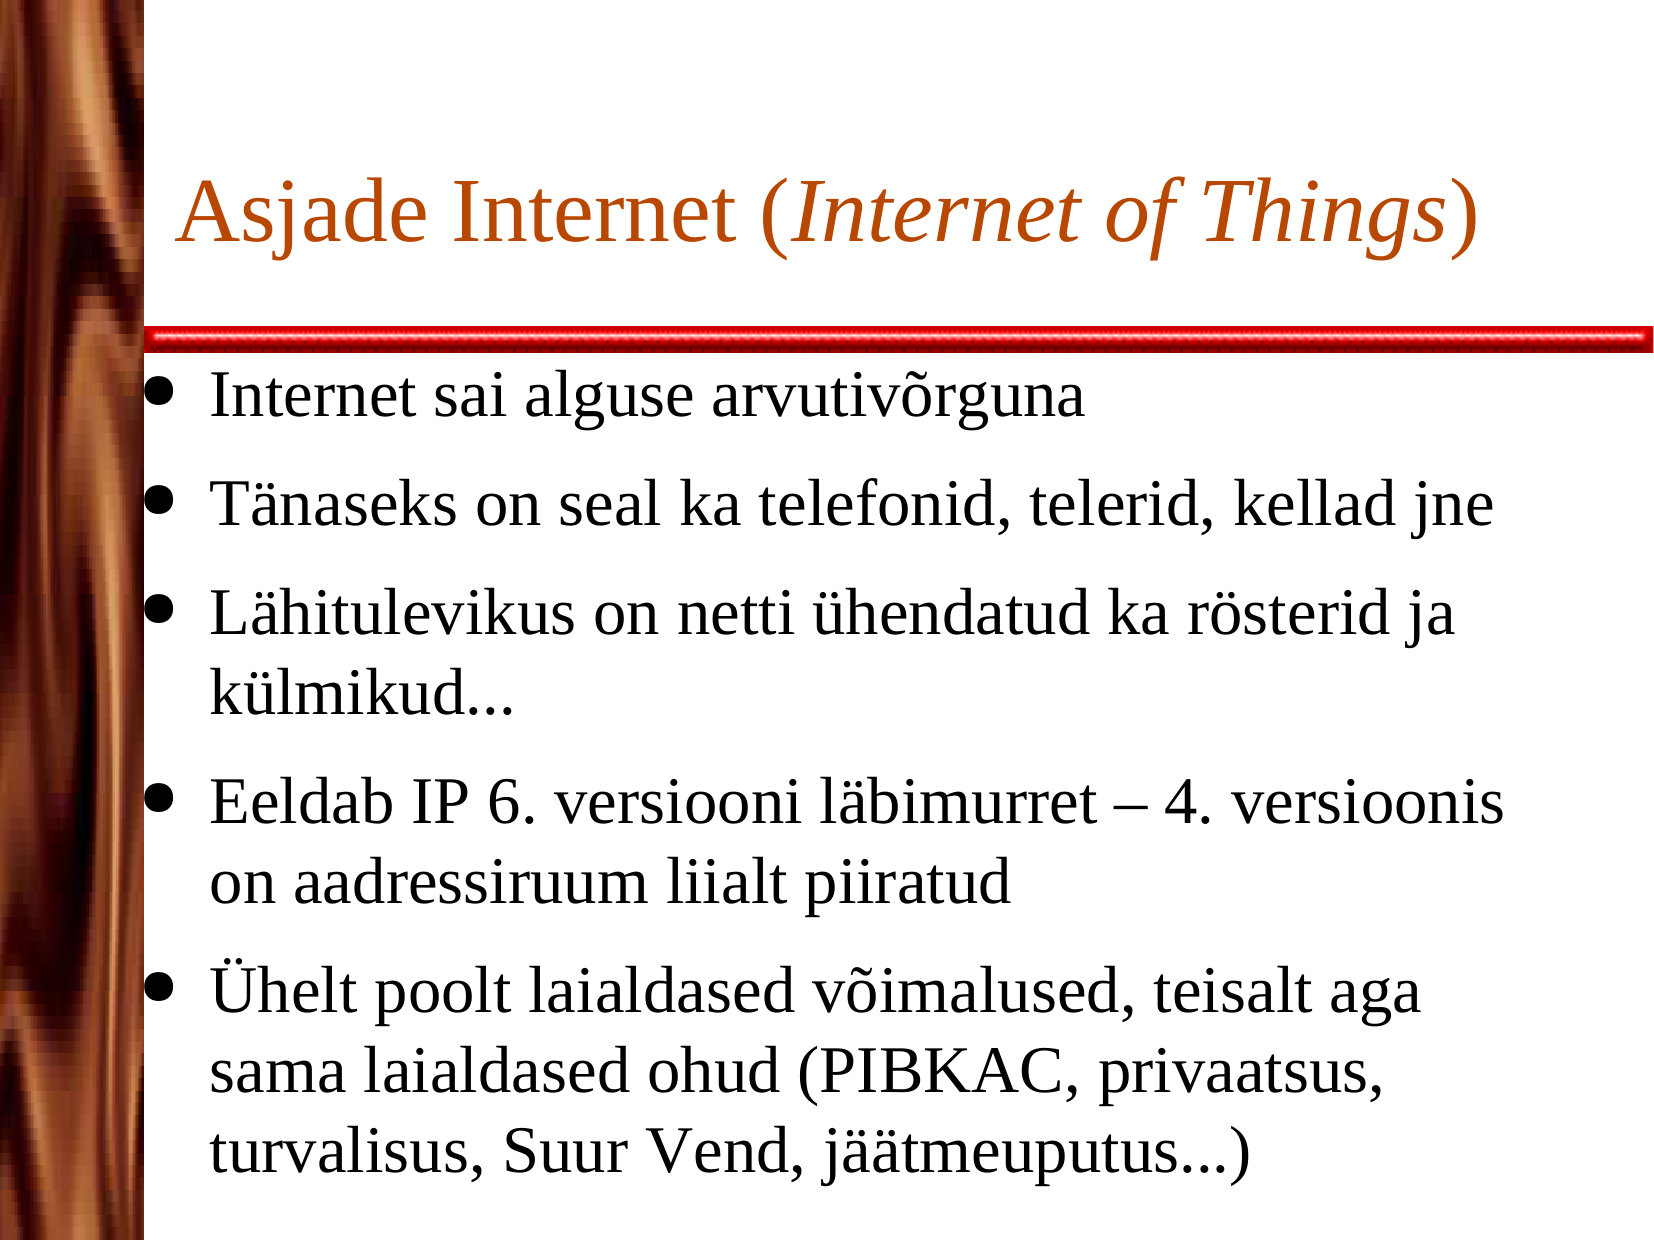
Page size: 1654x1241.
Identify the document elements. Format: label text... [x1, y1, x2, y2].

title Asjade Internet (Internet of Things) [121, 100, 1533, 312]
picture [0, 0, 1654, 1240]
list Internet sai alguse arvutivõrguna Tänaseks on seal ka telefonid, telerid, kellad jne Lähitulevikus on netti ühendatud ka rösterid ja külmikud... Eeldab IP 6. versiooni läbimurret – 4. versioonis on aadressiruum liialt piiratud Ühelt poolt laialdased võimalused, teisalt aga sama laialdased ohud (PIBKAC, privaatsus, turvalisus, Suur Vend, jäätmeuputus...) [127, 350, 1539, 1181]
